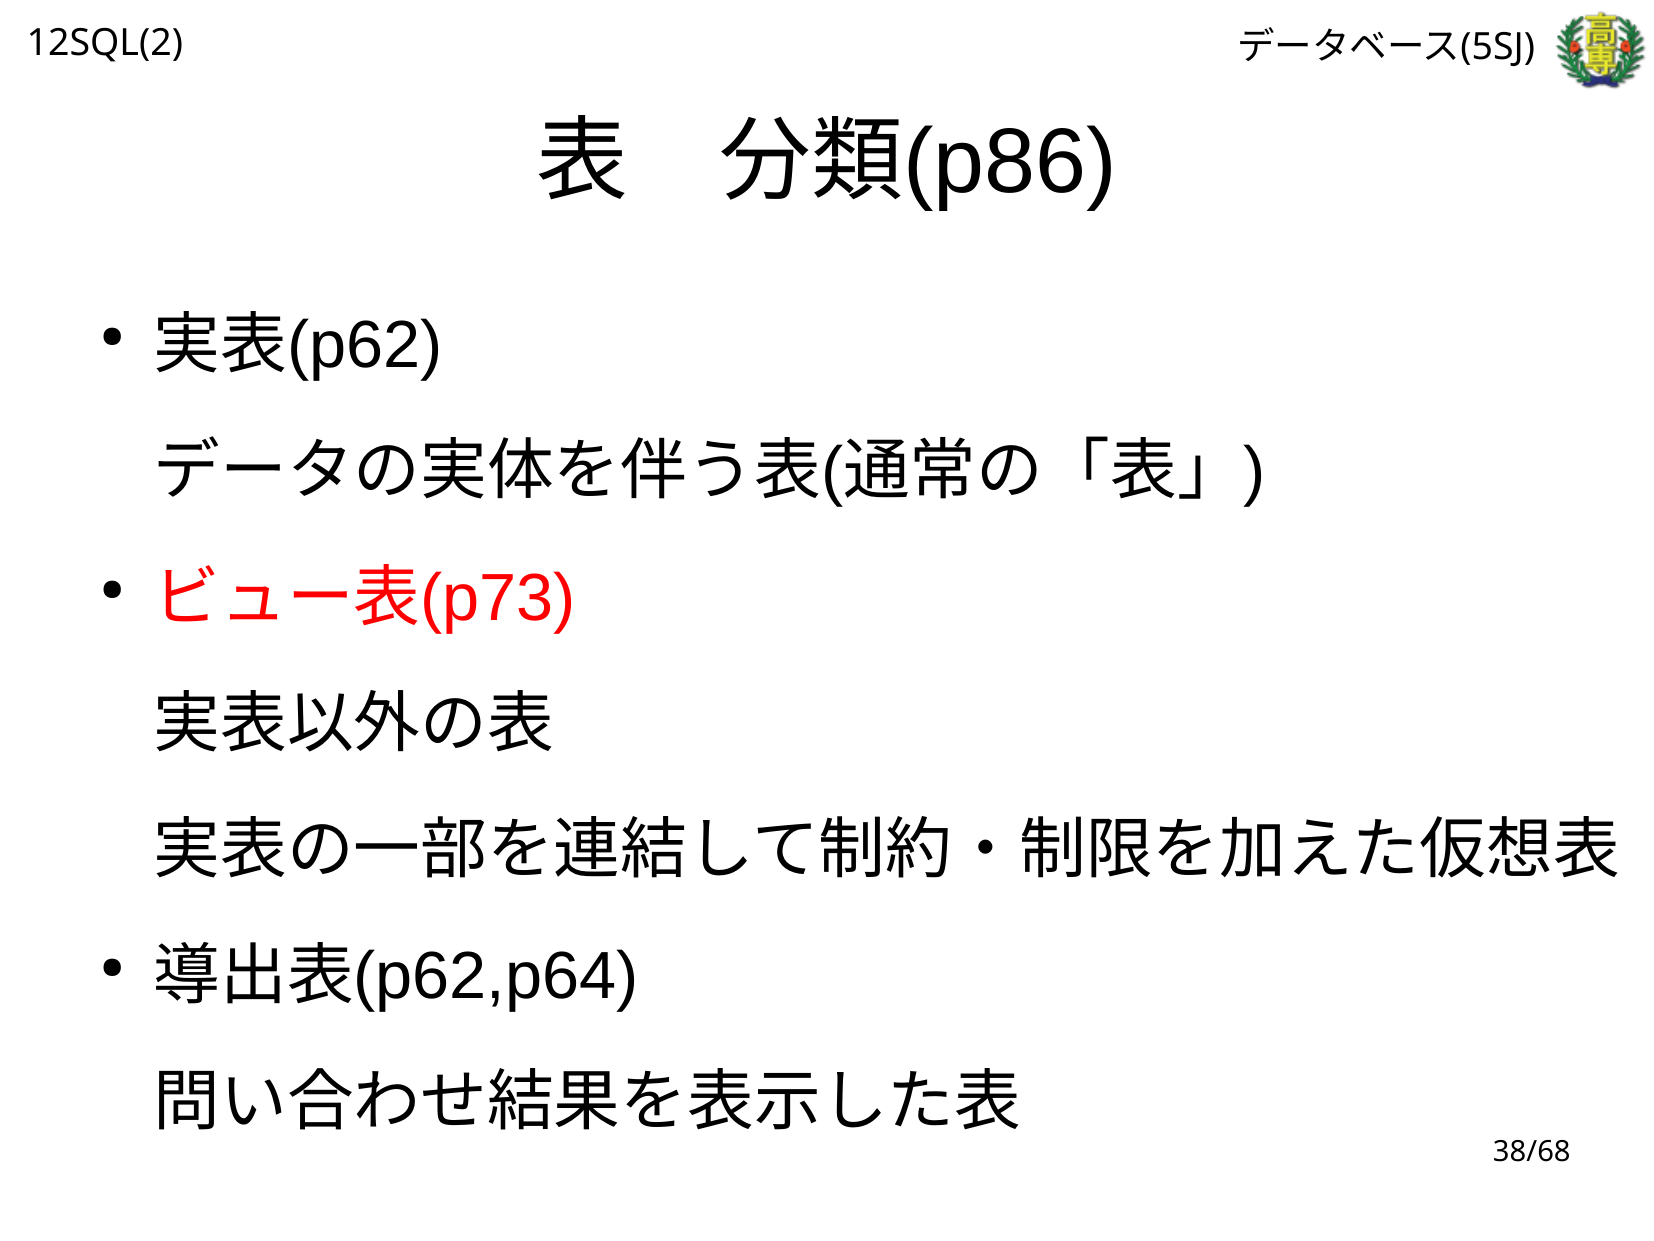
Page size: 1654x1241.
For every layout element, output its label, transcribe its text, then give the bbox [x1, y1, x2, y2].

picture [1553, 2, 1650, 99]
title 表 分類(p86) [82, 49, 1571, 257]
list 実表(p62) データの実体を伴う表(通常の「表」) ビュー表(p73) 実表以外の表 実表の一部を連結して制約・制限を加えた仮想表 導出表(p62,p64) 問い合わせ結果を表示した表 [82, 290, 1630, 1010]
